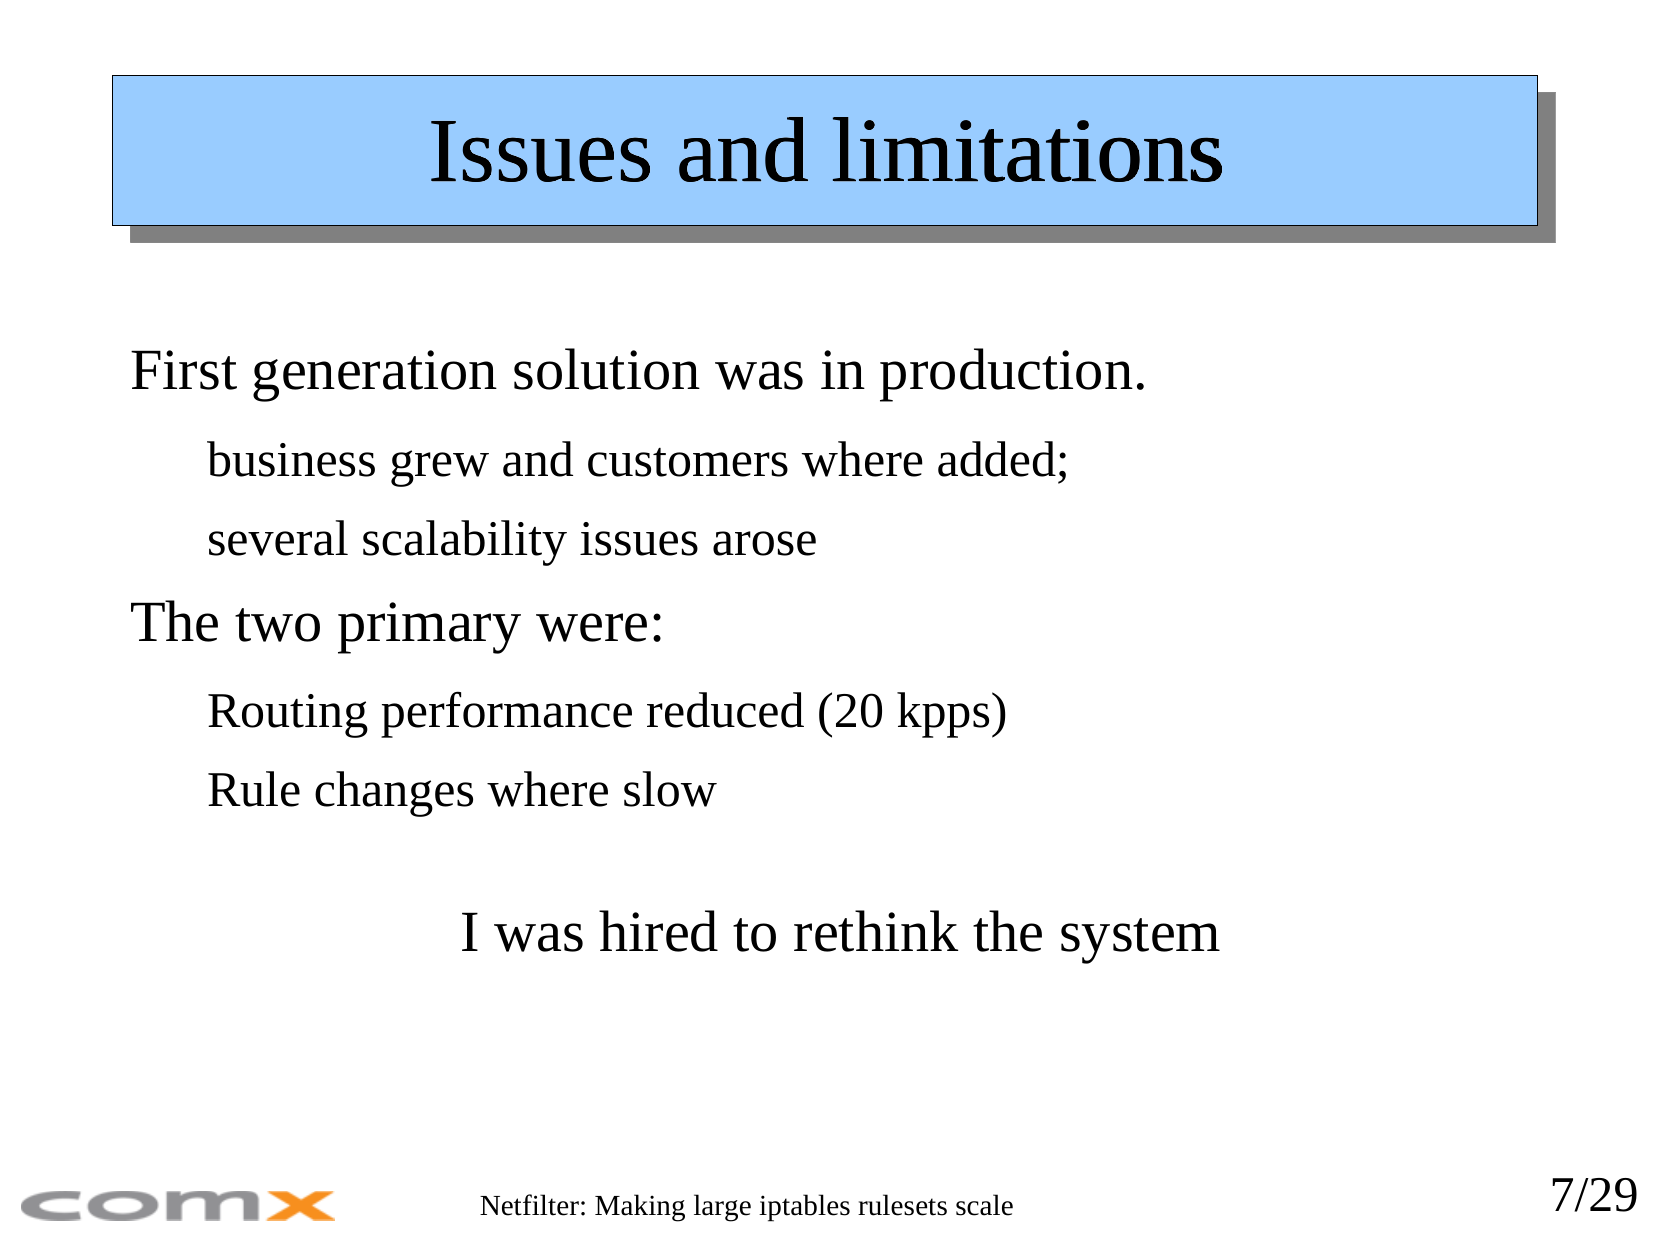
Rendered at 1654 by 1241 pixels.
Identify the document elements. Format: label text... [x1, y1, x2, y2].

list First generation solution was in production. business grew and customers where added; several scalability issues arose The two primary were: Routing performance reduced (20 kpps) Rule changes where slow I was hired to rethink the system [112, 337, 1538, 1096]
title Issues and limitations [116, 90, 1538, 211]
picture [21, 1191, 335, 1221]
